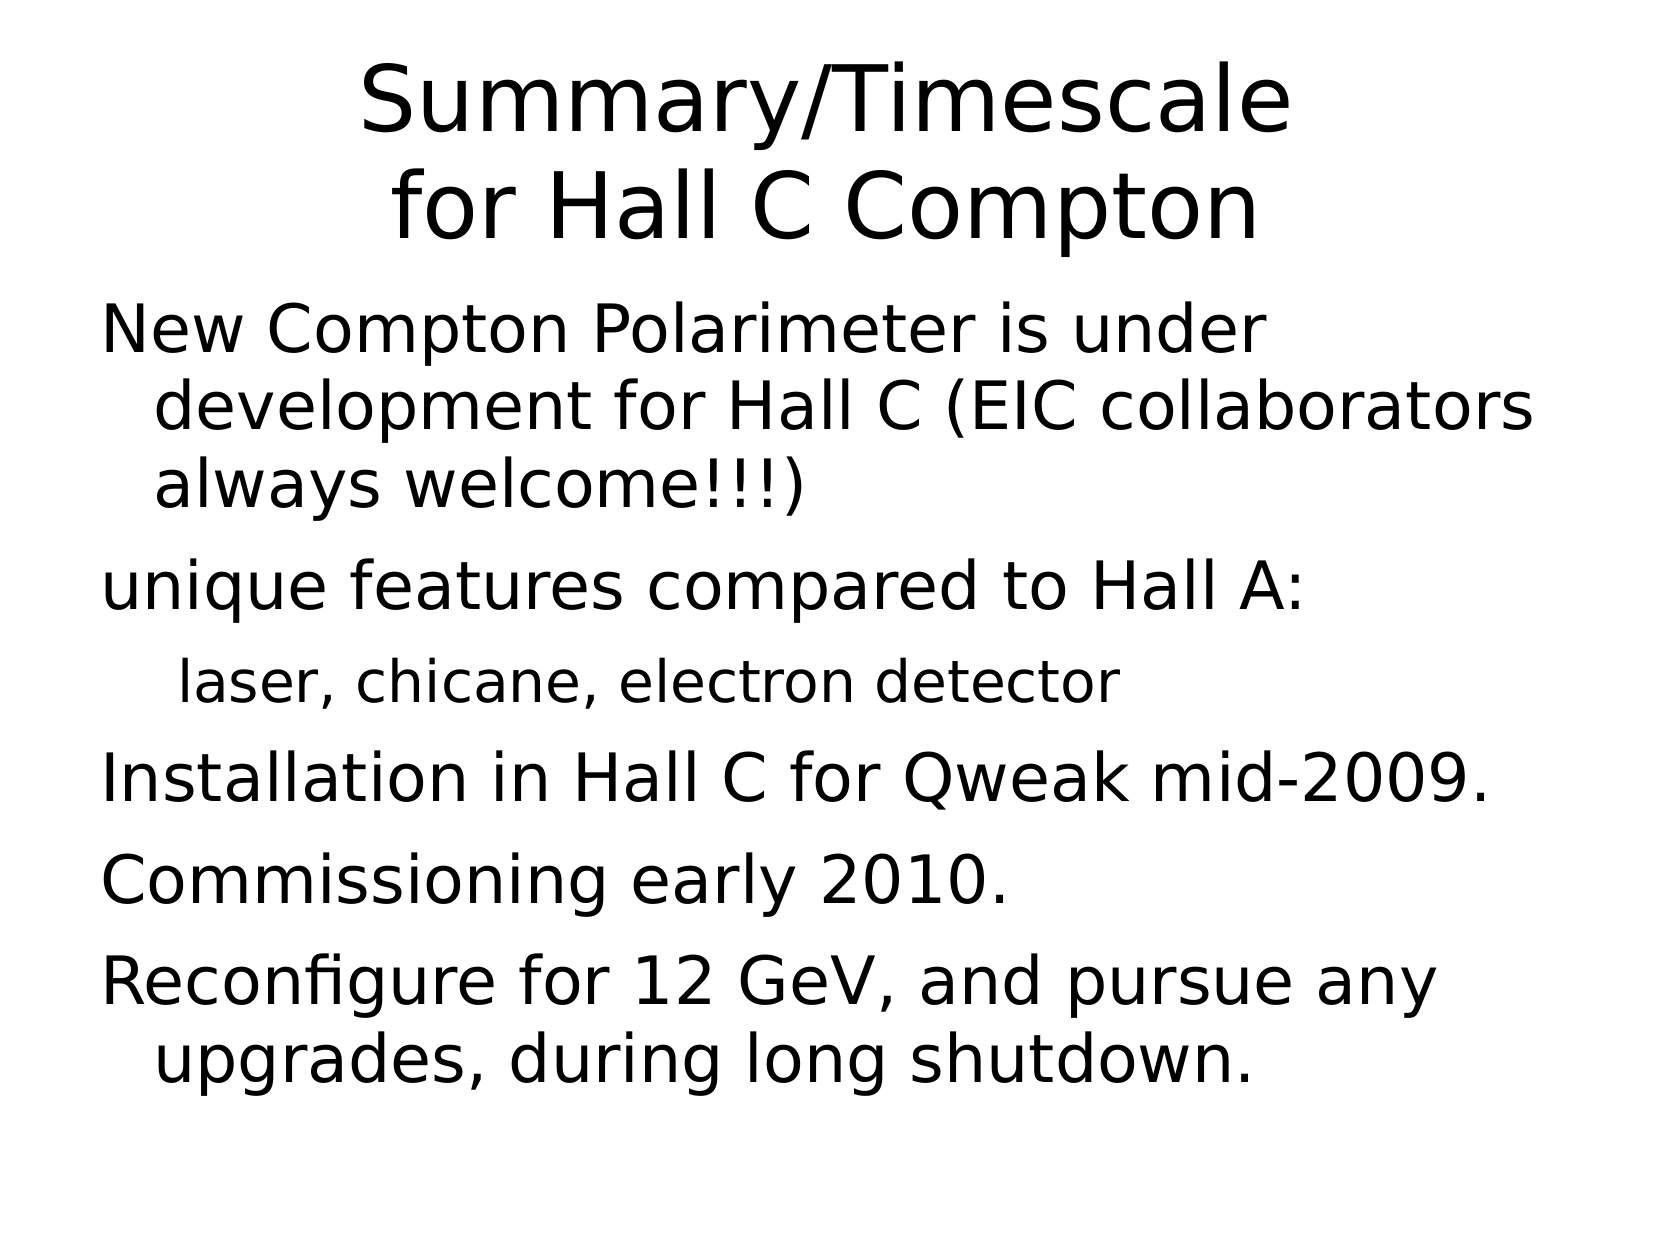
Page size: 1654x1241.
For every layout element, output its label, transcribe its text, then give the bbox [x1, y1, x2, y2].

title Summary/Timescale for Hall C Compton [82, 45, 1571, 261]
list New Compton Polarimeter is under development for Hall C (EIC collaborators always welcome!!!) unique features compared to Hall A: laser, chicane, electron detector Installation in Hall C for Qweak mid-2009. Commissioning early 2010. Reconfigure for 12 GeV, and pursue any upgrades, during long shutdown. [82, 290, 1571, 1097]
